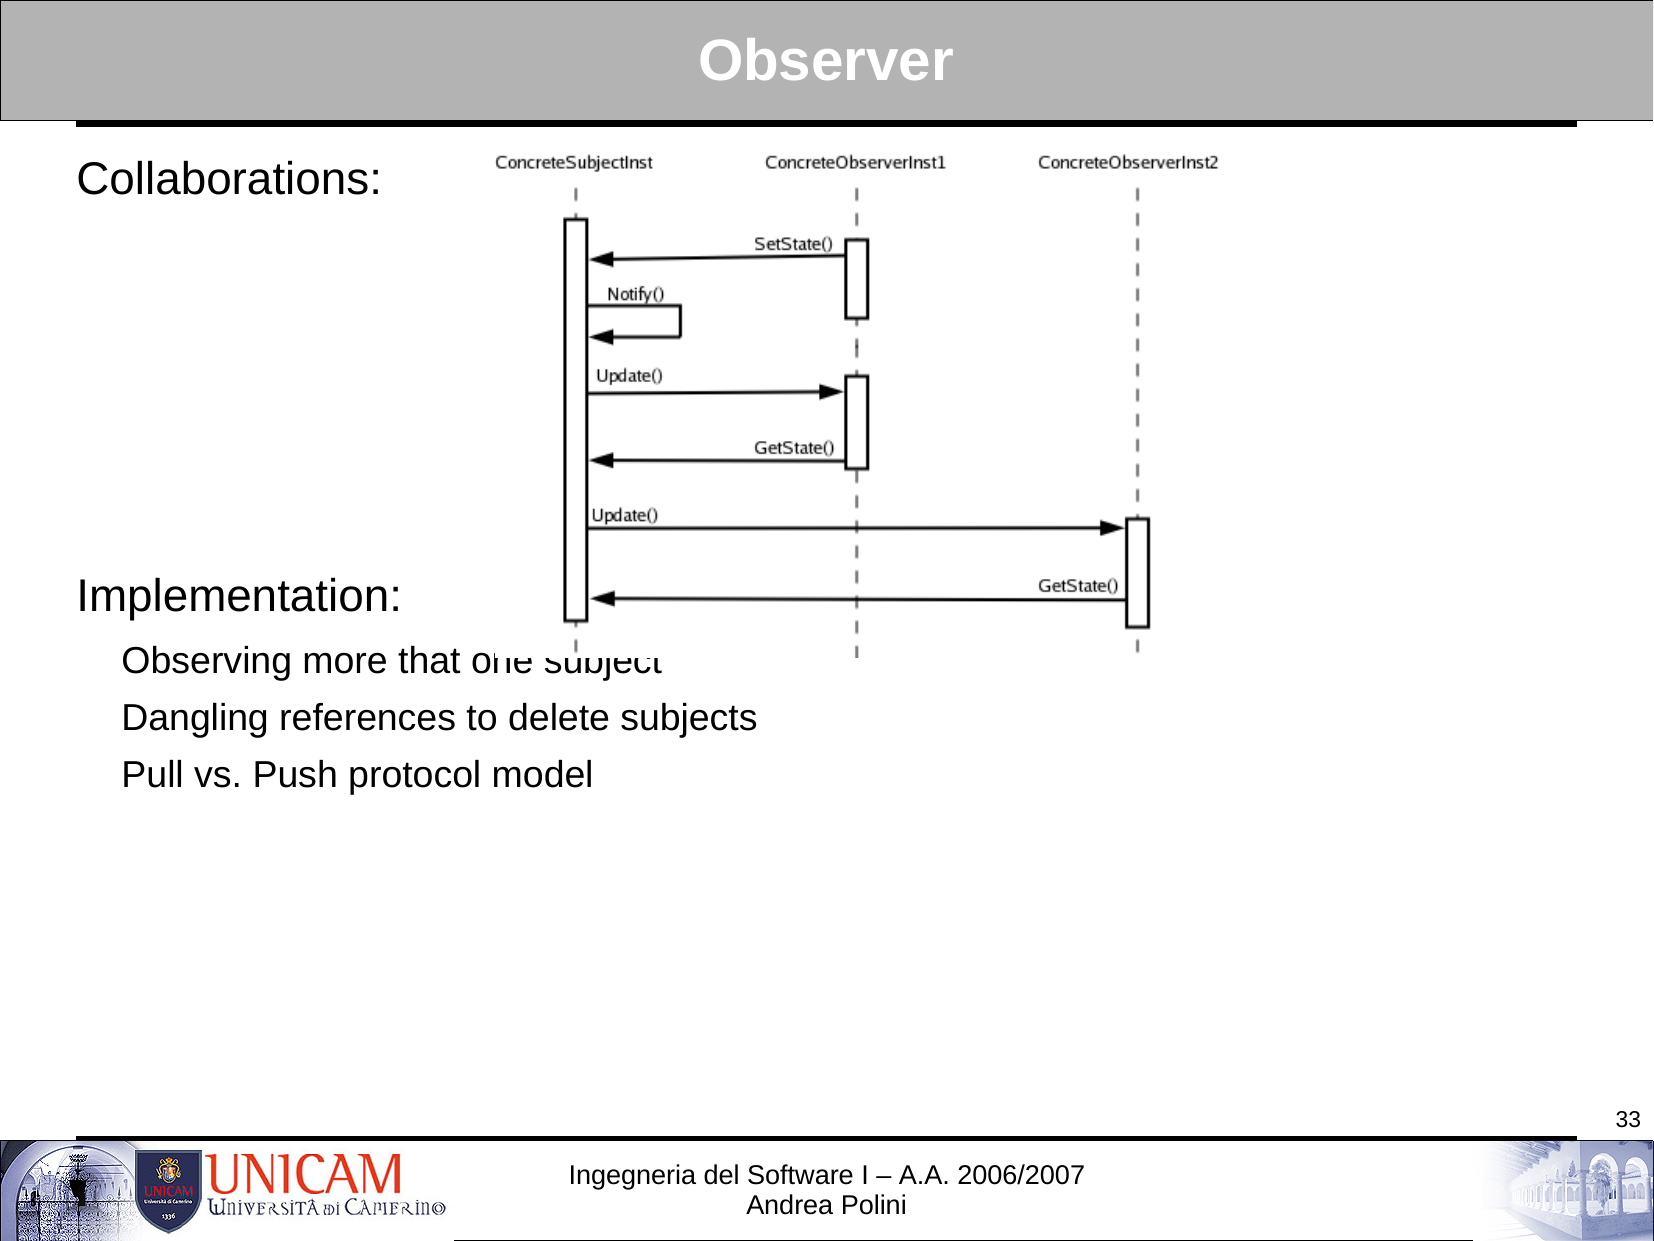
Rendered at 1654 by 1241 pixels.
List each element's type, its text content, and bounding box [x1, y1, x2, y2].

title Observer [0, 0, 1653, 121]
picture [0, 1141, 454, 1241]
picture [495, 150, 1219, 658]
picture [1473, 1141, 1654, 1241]
list Collaborations: Implementation: Observing more that one subject Dangling references to delete subjects Pull vs. Push protocol model [76, 152, 1577, 970]
